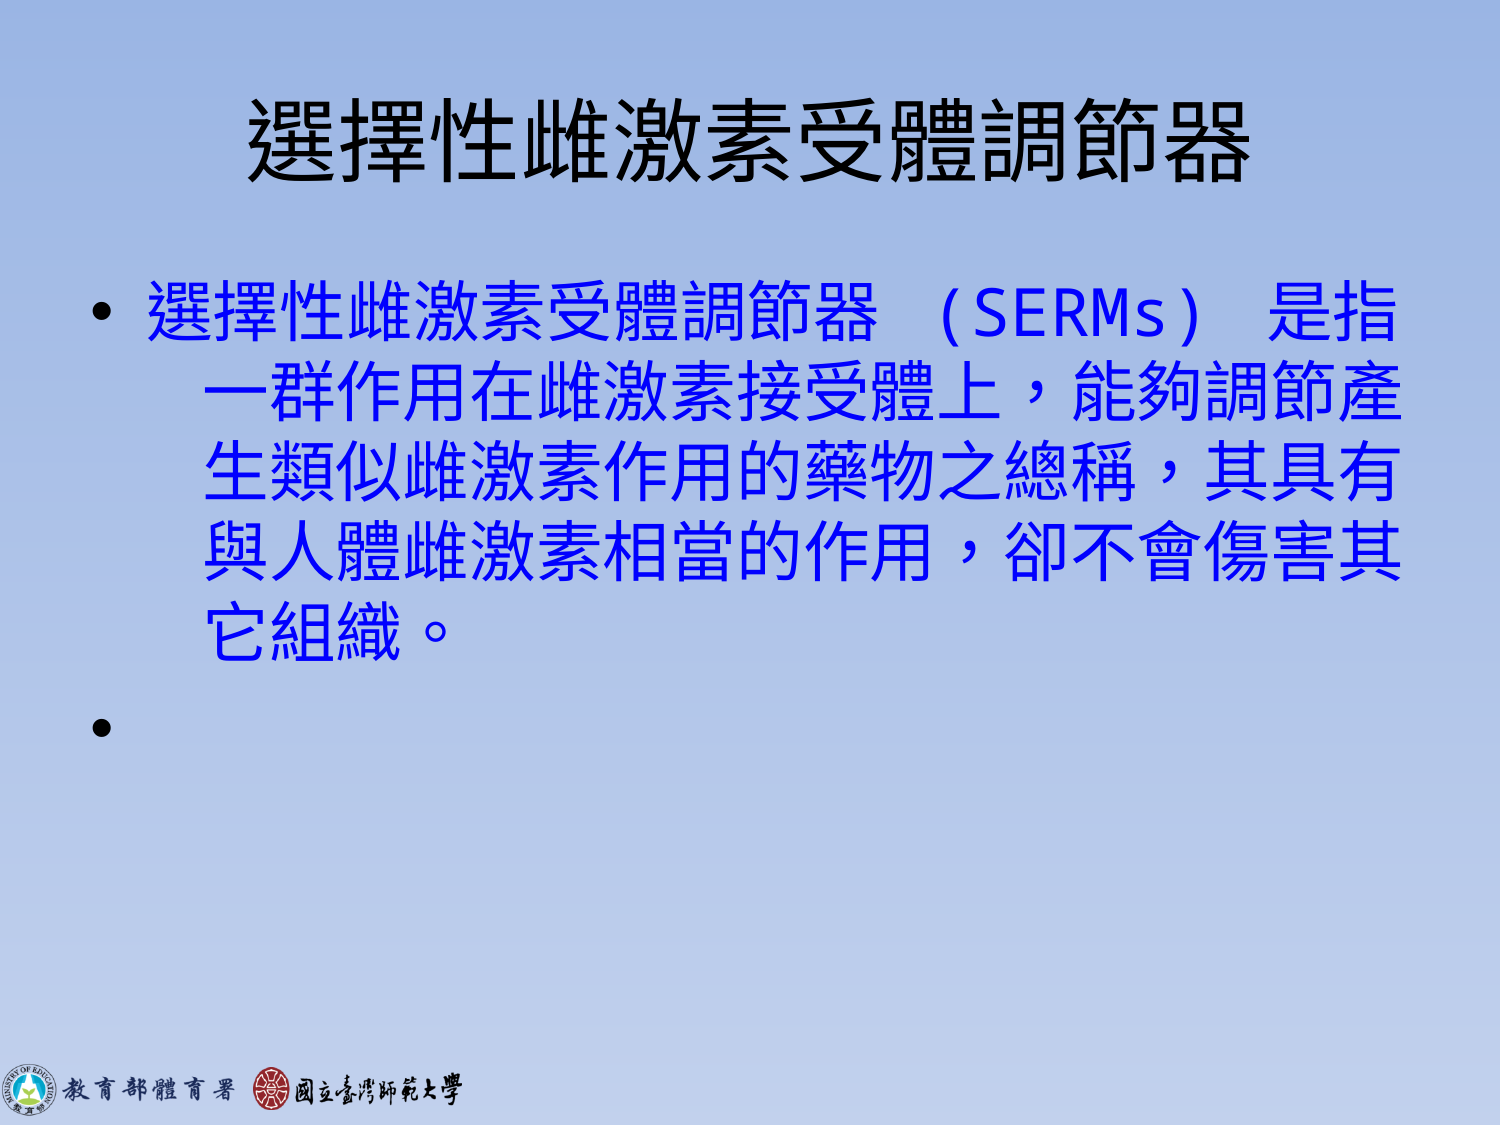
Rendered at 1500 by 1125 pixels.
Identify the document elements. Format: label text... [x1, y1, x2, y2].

title 選擇性雌激素受體調節器 [75, 45, 1426, 233]
list 選擇性雌激素受體調節器 (SERMs) 是指一群作用在雌激素接受體上，能夠調節產生類似雌激素作用的藥物之總稱，其具有與人體雌激素相當的作用，卻不會傷害其它組織。 [75, 262, 1426, 1005]
